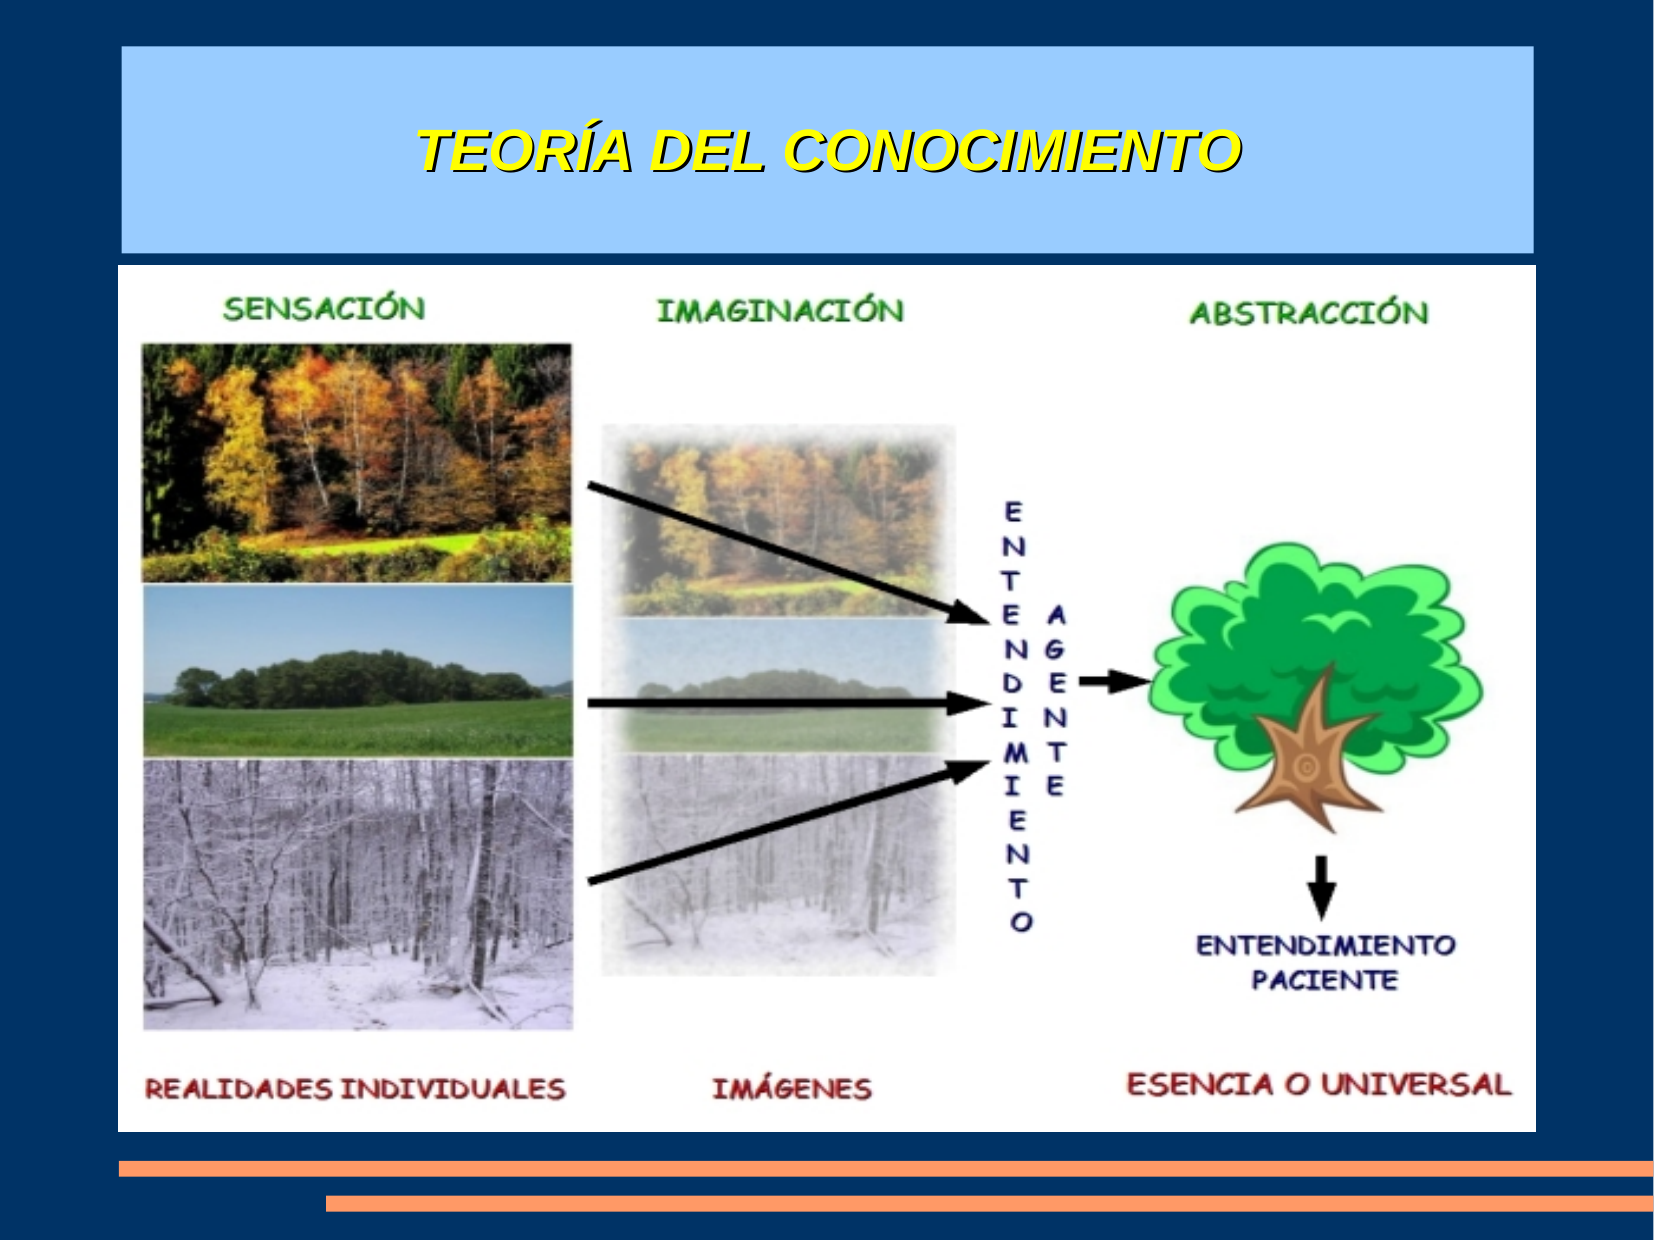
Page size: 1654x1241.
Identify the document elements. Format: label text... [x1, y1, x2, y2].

picture [118, 265, 1536, 1132]
title TEORÍA DEL CONOCIMIENTO [121, 46, 1534, 254]
